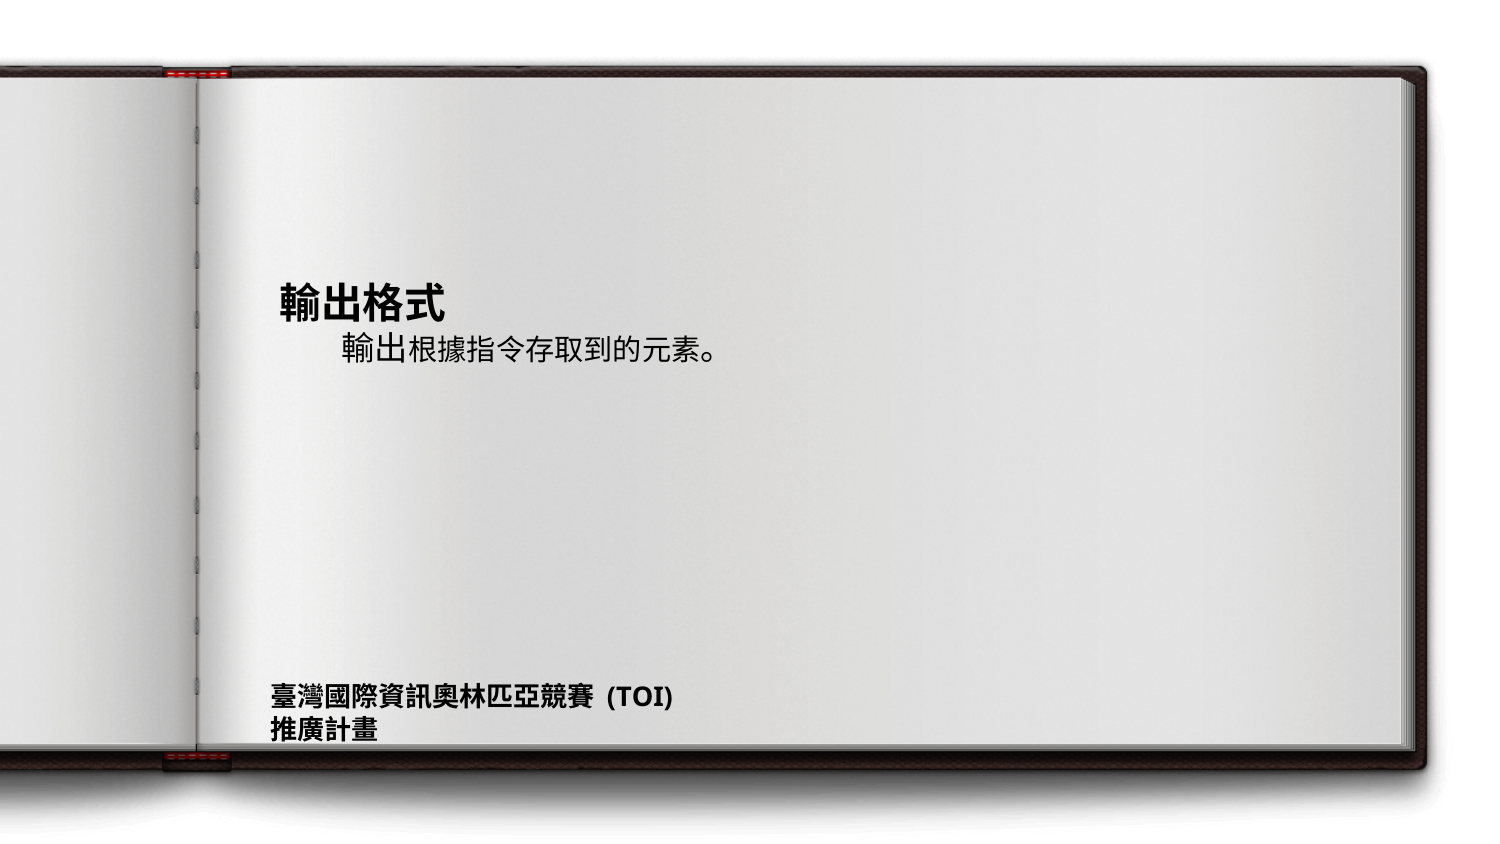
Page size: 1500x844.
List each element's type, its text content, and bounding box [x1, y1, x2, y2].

text_box 輸出格式 輸出根據指令存取到的元素。 [264, 270, 1366, 375]
